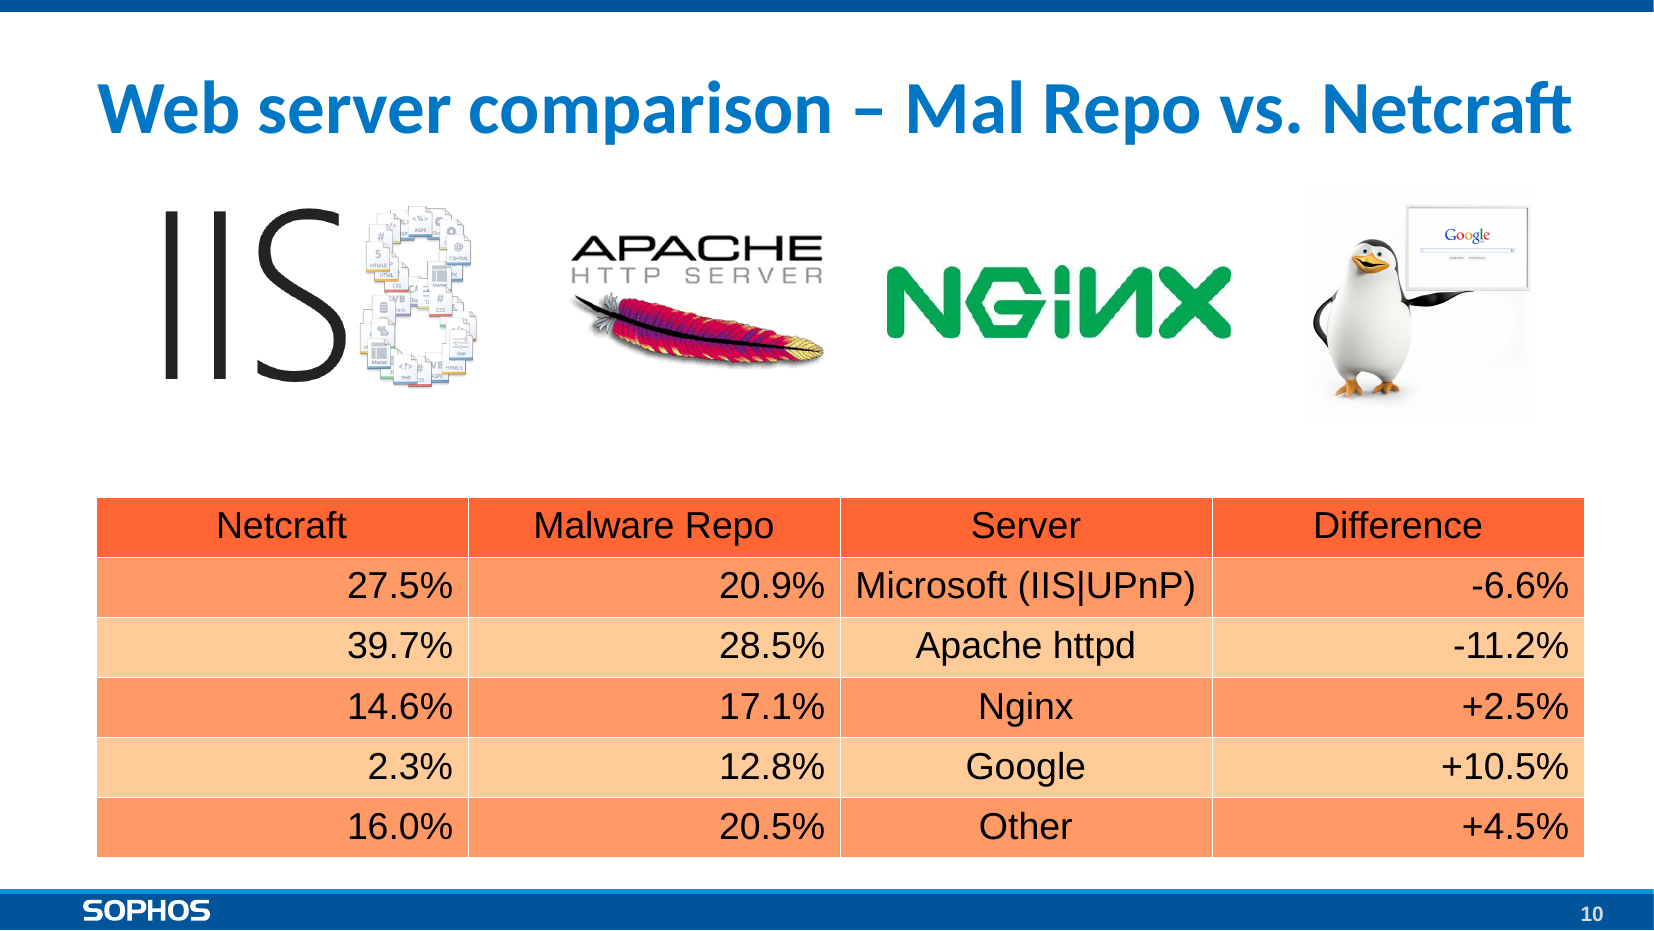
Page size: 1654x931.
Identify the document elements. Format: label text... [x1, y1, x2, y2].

picture [887, 160, 1231, 436]
table_cell -11.2% [1213, 618, 1584, 677]
table_cell 20.9% [469, 558, 840, 617]
table_cell 17.1% [469, 678, 840, 737]
table_cell -6.6% [1213, 558, 1584, 617]
table_header Server [841, 498, 1212, 557]
picture [165, 206, 478, 391]
table_cell 16.0% [97, 798, 468, 857]
table_cell 39.7% [97, 618, 468, 677]
table_cell 28.5% [469, 618, 840, 677]
table_cell 27.5% [97, 558, 468, 617]
table_header Difference [1213, 498, 1584, 557]
table_cell 2.3% [97, 738, 468, 797]
table_cell Nginx [841, 678, 1212, 737]
table_cell 20.5% [469, 798, 840, 857]
table_cell Google [841, 738, 1212, 797]
table_cell 14.6% [97, 678, 468, 737]
table_cell +2.5% [1213, 678, 1584, 737]
table_header Netcraft [97, 498, 468, 557]
table_cell Microsoft (IIS|UPnP) [841, 558, 1212, 617]
table_cell +10.5% [1213, 738, 1584, 797]
table_header Malware Repo [469, 498, 840, 557]
table_cell 12.8% [469, 738, 840, 797]
table_cell Apache httpd [841, 618, 1212, 677]
table_cell Other [841, 798, 1212, 857]
table_cell +4.5% [1213, 798, 1584, 857]
title Web server comparison – Mal Repo vs. Netcraft [82, 37, 1621, 170]
picture [540, 194, 854, 411]
picture [1305, 188, 1537, 421]
